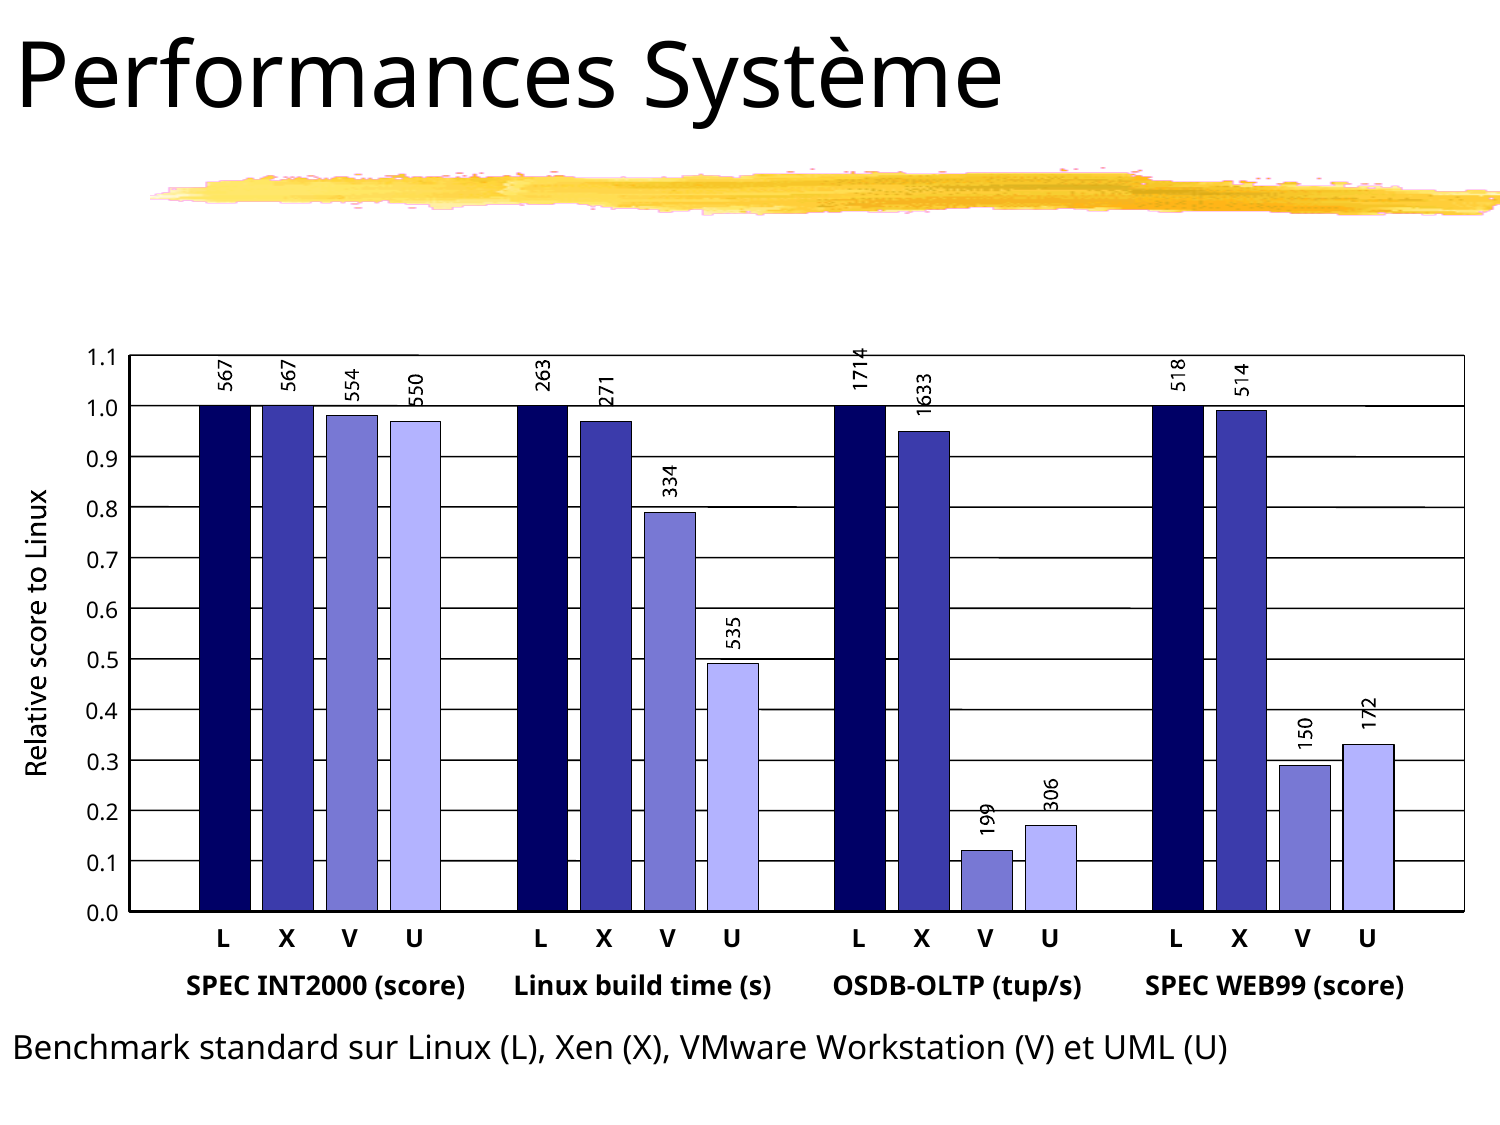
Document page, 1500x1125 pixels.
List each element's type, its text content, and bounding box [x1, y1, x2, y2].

text_box [916, 374, 932, 384]
title Performances Système [0, 0, 1500, 137]
text_box [30, 746, 47, 760]
text_box [980, 829, 995, 835]
text_box [834, 405, 886, 910]
text_box [898, 431, 950, 910]
text_box [535, 370, 551, 381]
text_box [1361, 723, 1376, 729]
text_box [262, 405, 314, 910]
text_box [916, 410, 931, 416]
text_box U [1040, 920, 1059, 951]
text_box [1298, 730, 1313, 740]
text_box [30, 626, 47, 642]
text_box [30, 615, 47, 624]
text_box [25, 545, 47, 558]
text_box U [405, 920, 424, 951]
text_box [25, 761, 47, 775]
text_box [1043, 801, 1059, 811]
text_box U [722, 920, 741, 951]
text_box [852, 362, 868, 368]
text_box L [851, 920, 867, 951]
text_box [30, 657, 47, 668]
text_box L [216, 920, 232, 951]
text_box [390, 421, 441, 910]
text_box [31, 540, 47, 544]
text_box [1342, 744, 1394, 910]
text_box V [977, 920, 995, 951]
text_box [344, 369, 359, 380]
text_box X [595, 920, 613, 951]
text_box [662, 477, 678, 487]
text_box [1043, 778, 1059, 789]
text_box [1170, 359, 1186, 370]
text_box [662, 465, 677, 476]
text_box [30, 567, 47, 582]
text_box [916, 385, 932, 395]
text_box [852, 370, 868, 380]
text_box [1361, 698, 1376, 708]
text_box [852, 384, 868, 390]
text_box [217, 370, 233, 381]
text_box V [341, 920, 359, 951]
text_box [30, 676, 47, 690]
text_box [1234, 364, 1249, 375]
text_box [852, 348, 868, 355]
text_box [27, 713, 47, 723]
text_box [1152, 405, 1204, 910]
text_box 0.6 [85, 594, 118, 622]
text_box [1025, 825, 1077, 910]
text_box L [533, 920, 549, 951]
text_box V [1294, 920, 1312, 951]
text_box [31, 489, 47, 504]
text_box [726, 629, 741, 638]
text_box [1170, 382, 1186, 392]
text_box 0.8 [85, 493, 118, 521]
text_box [1043, 790, 1059, 800]
text_box [1297, 718, 1313, 728]
text_box 1.1 [86, 340, 118, 369]
text_box [1298, 744, 1312, 749]
text_box [707, 663, 759, 910]
text_box SPEC WEB99 (score) [1145, 966, 1418, 1000]
text_box 0.5 [86, 644, 119, 673]
text_box [30, 522, 47, 536]
text_box [535, 382, 550, 392]
text_box X [913, 920, 931, 951]
text_box 0.3 [86, 745, 119, 774]
text_box [598, 386, 614, 395]
text_box [280, 370, 296, 381]
text_box 0.0 [86, 897, 118, 925]
text_box Linux build time (s) [513, 966, 763, 1000]
text_box [1234, 387, 1250, 397]
text_box [30, 643, 47, 656]
text_box [344, 381, 360, 390]
text_box [217, 382, 233, 392]
text_box [1216, 410, 1267, 910]
text_box 0.4 [85, 695, 118, 723]
text_box V [659, 920, 677, 951]
text_box Benchmark standard sur Linux (L), Xen (X), VMware Workstation (V) et UML (U) [11, 1023, 1429, 1064]
text_box [280, 382, 296, 392]
picture [150, 162, 1500, 226]
text_box [30, 724, 47, 738]
text_box [31, 690, 47, 706]
text_box [408, 397, 423, 407]
text_box [408, 374, 423, 385]
text_box [535, 360, 551, 369]
text_box [1361, 709, 1376, 719]
text_box 0.1 [86, 846, 118, 875]
text_box [726, 640, 741, 650]
text_box [326, 415, 378, 910]
text_box [1170, 374, 1186, 379]
text_box [598, 378, 614, 383]
text_box [580, 421, 632, 910]
text_box [726, 617, 741, 627]
text_box L [1168, 920, 1185, 951]
text_box U [1358, 920, 1377, 951]
text_box [644, 512, 696, 910]
text_box OSDB-OLTP (tup/s) [832, 966, 1083, 1000]
text_box SPEC INT2000 (score) [185, 966, 470, 1000]
text_box [598, 397, 614, 407]
text_box 1.0 [85, 391, 118, 420]
text_box [27, 583, 47, 593]
text_box 0.2 [86, 796, 118, 824]
text_box 0.9 [85, 442, 118, 471]
text_box [662, 488, 678, 498]
text_box [1279, 765, 1331, 910]
text_box [1234, 379, 1249, 384]
text_box X [278, 920, 296, 951]
text_box [31, 505, 47, 519]
text_box [30, 601, 47, 615]
text_box 0.7 [86, 543, 118, 572]
text_box [280, 359, 296, 369]
text_box [961, 850, 1013, 910]
text_box [517, 405, 568, 910]
text_box [916, 395, 932, 406]
text_box [344, 392, 360, 402]
text_box [217, 359, 232, 369]
text_box [408, 386, 423, 395]
text_box [979, 804, 995, 825]
text_box [199, 405, 251, 910]
text_box X [1231, 920, 1249, 951]
